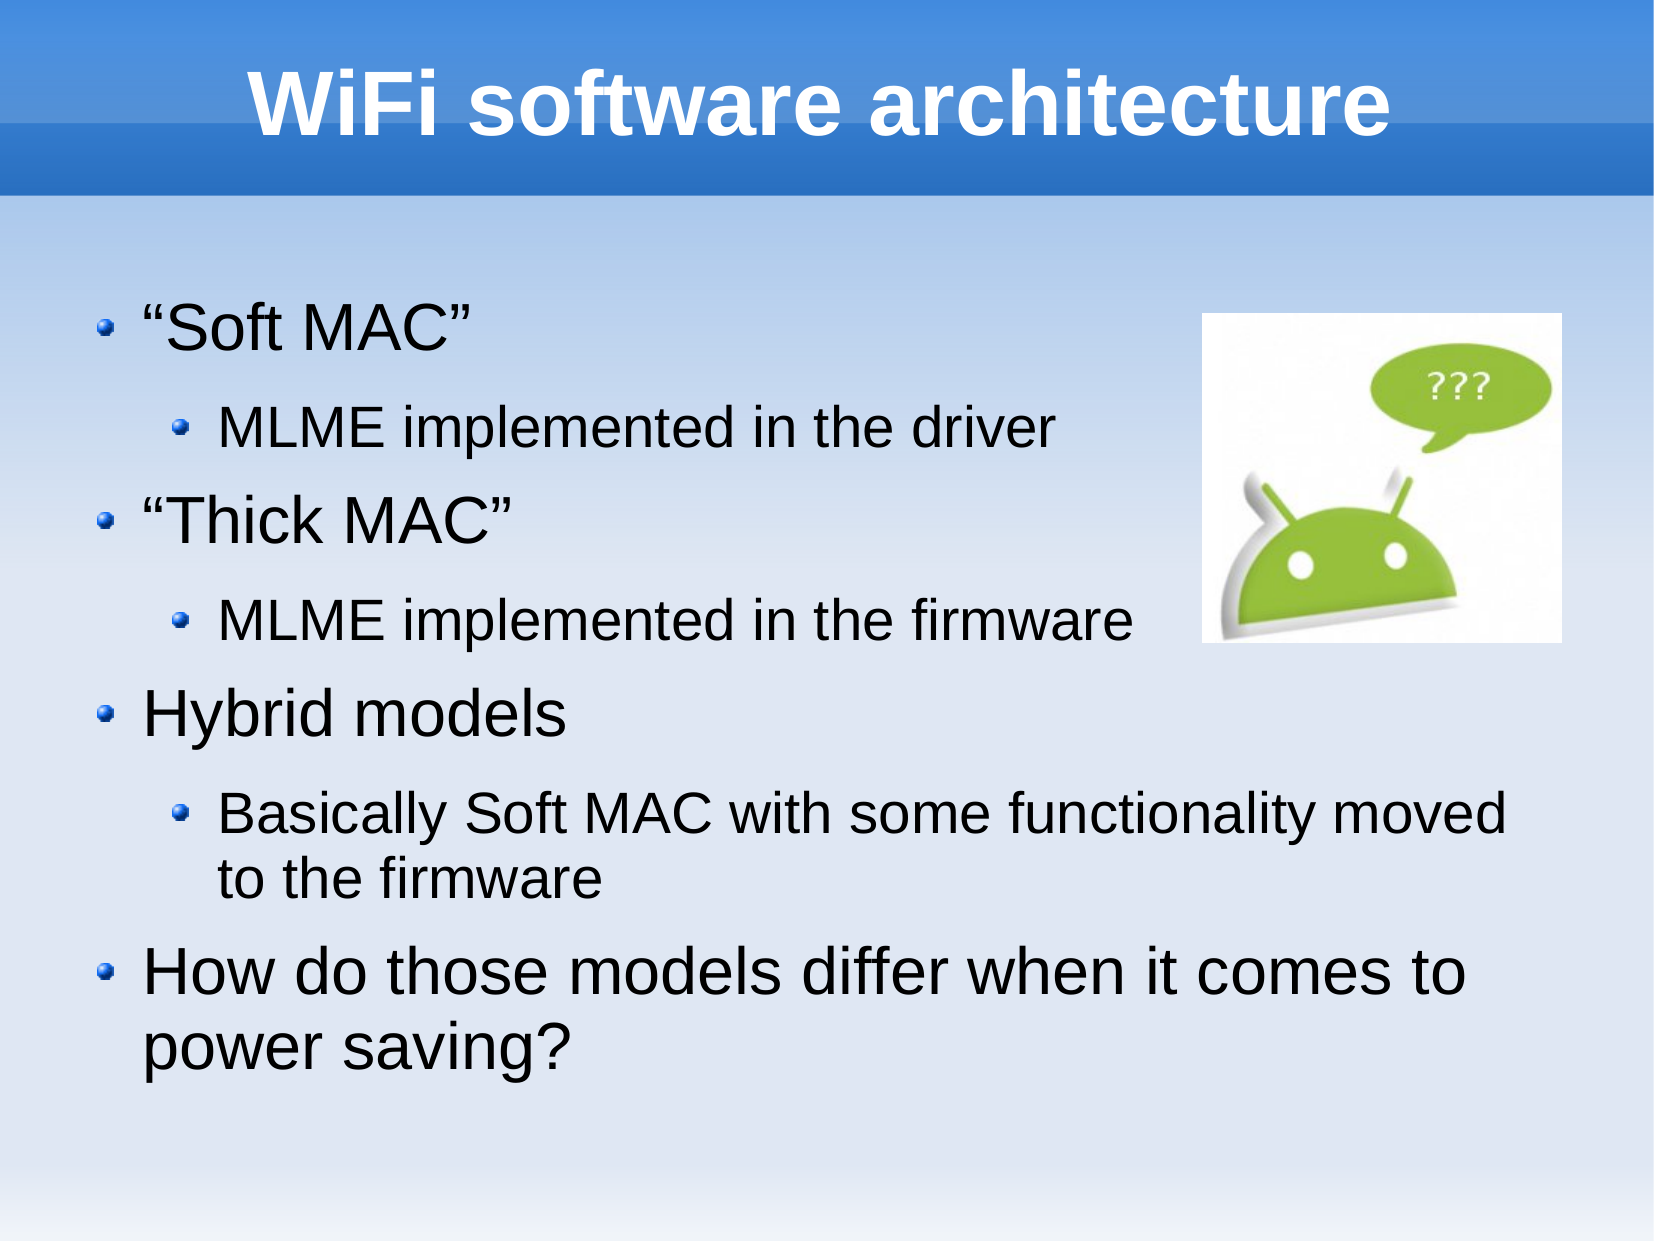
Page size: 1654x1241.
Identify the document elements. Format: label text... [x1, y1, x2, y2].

title WiFi software architecture [76, 0, 1565, 208]
picture [0, 0, 1654, 1241]
list “Soft MAC” MLME implemented in the driver “Thick MAC” MLME implemented in the firmware Hybrid models Basically Soft MAC with some functionality moved to the firmware How do those models differ when it comes to power saving? [82, 290, 1571, 1102]
